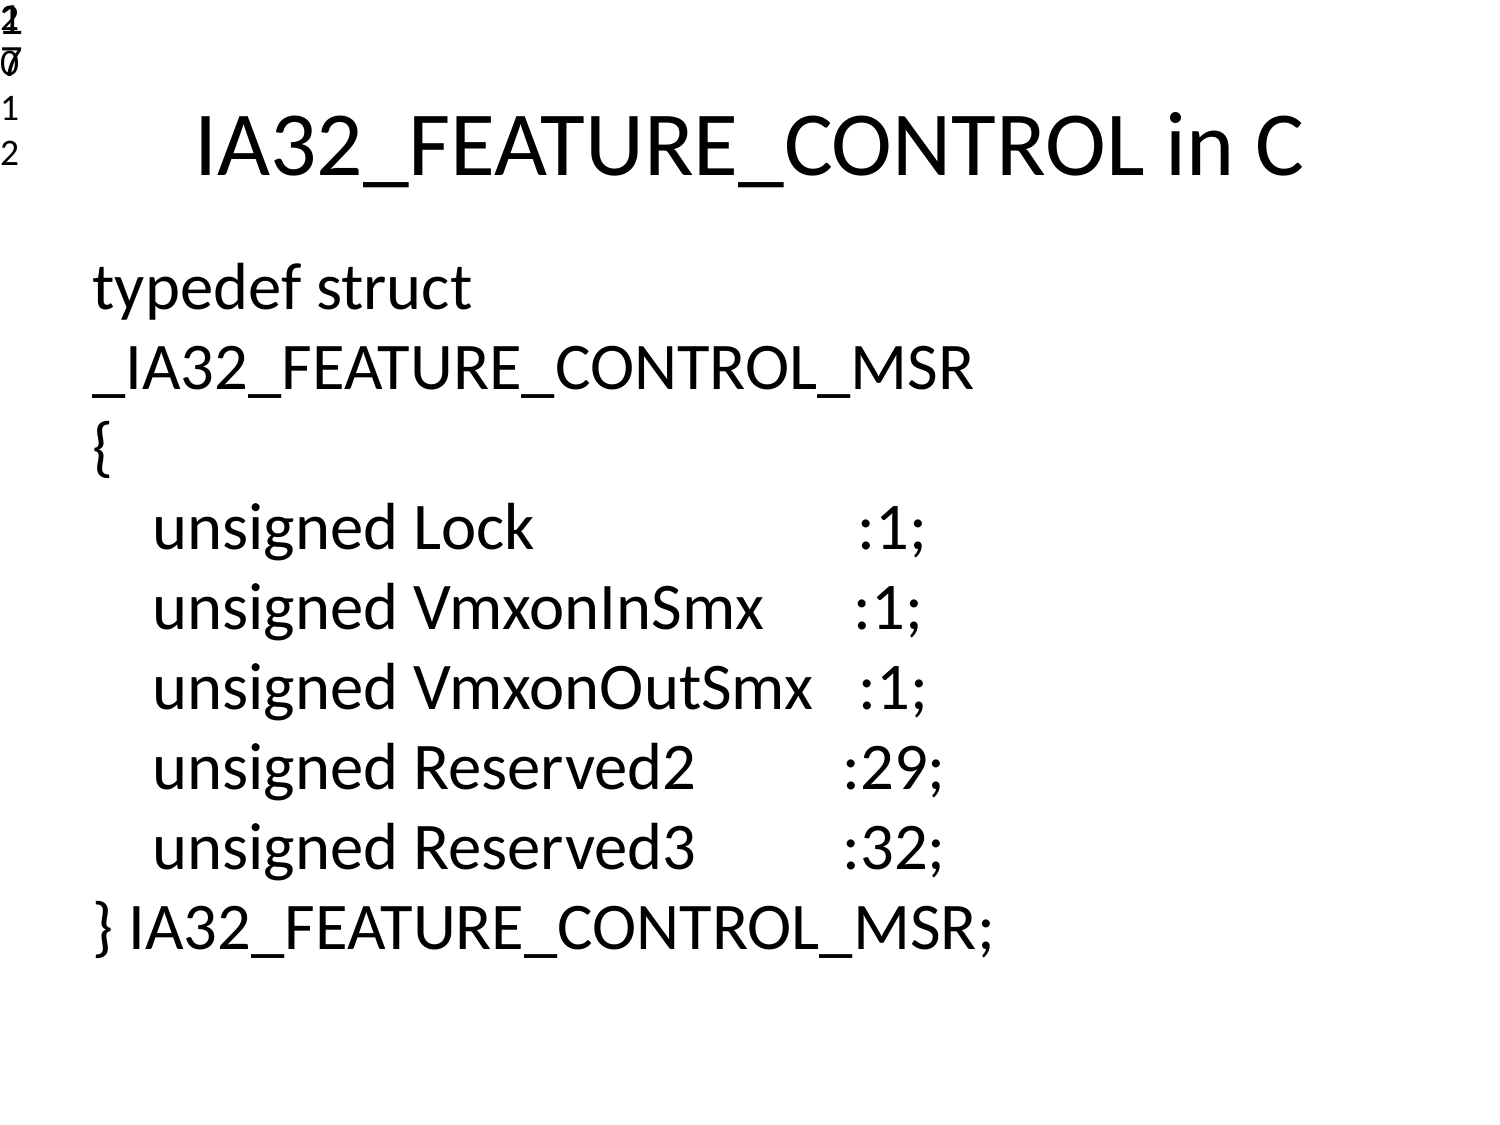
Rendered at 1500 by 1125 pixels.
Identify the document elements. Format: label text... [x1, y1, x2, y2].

title IA32_FEATURE_CONTROL in C [75, 45, 1425, 233]
text_box typedef struct _IA32_FEATURE_CONTROL_MSR { unsigned Lock :1; unsigned VmxonInSmx :1; unsigned VmxonOutSmx :1; unsigned Reserved2 :29; unsigned Reserved3 :32; } IA32_FEATURE_CONTROL_MSR; [77, 235, 1500, 970]
